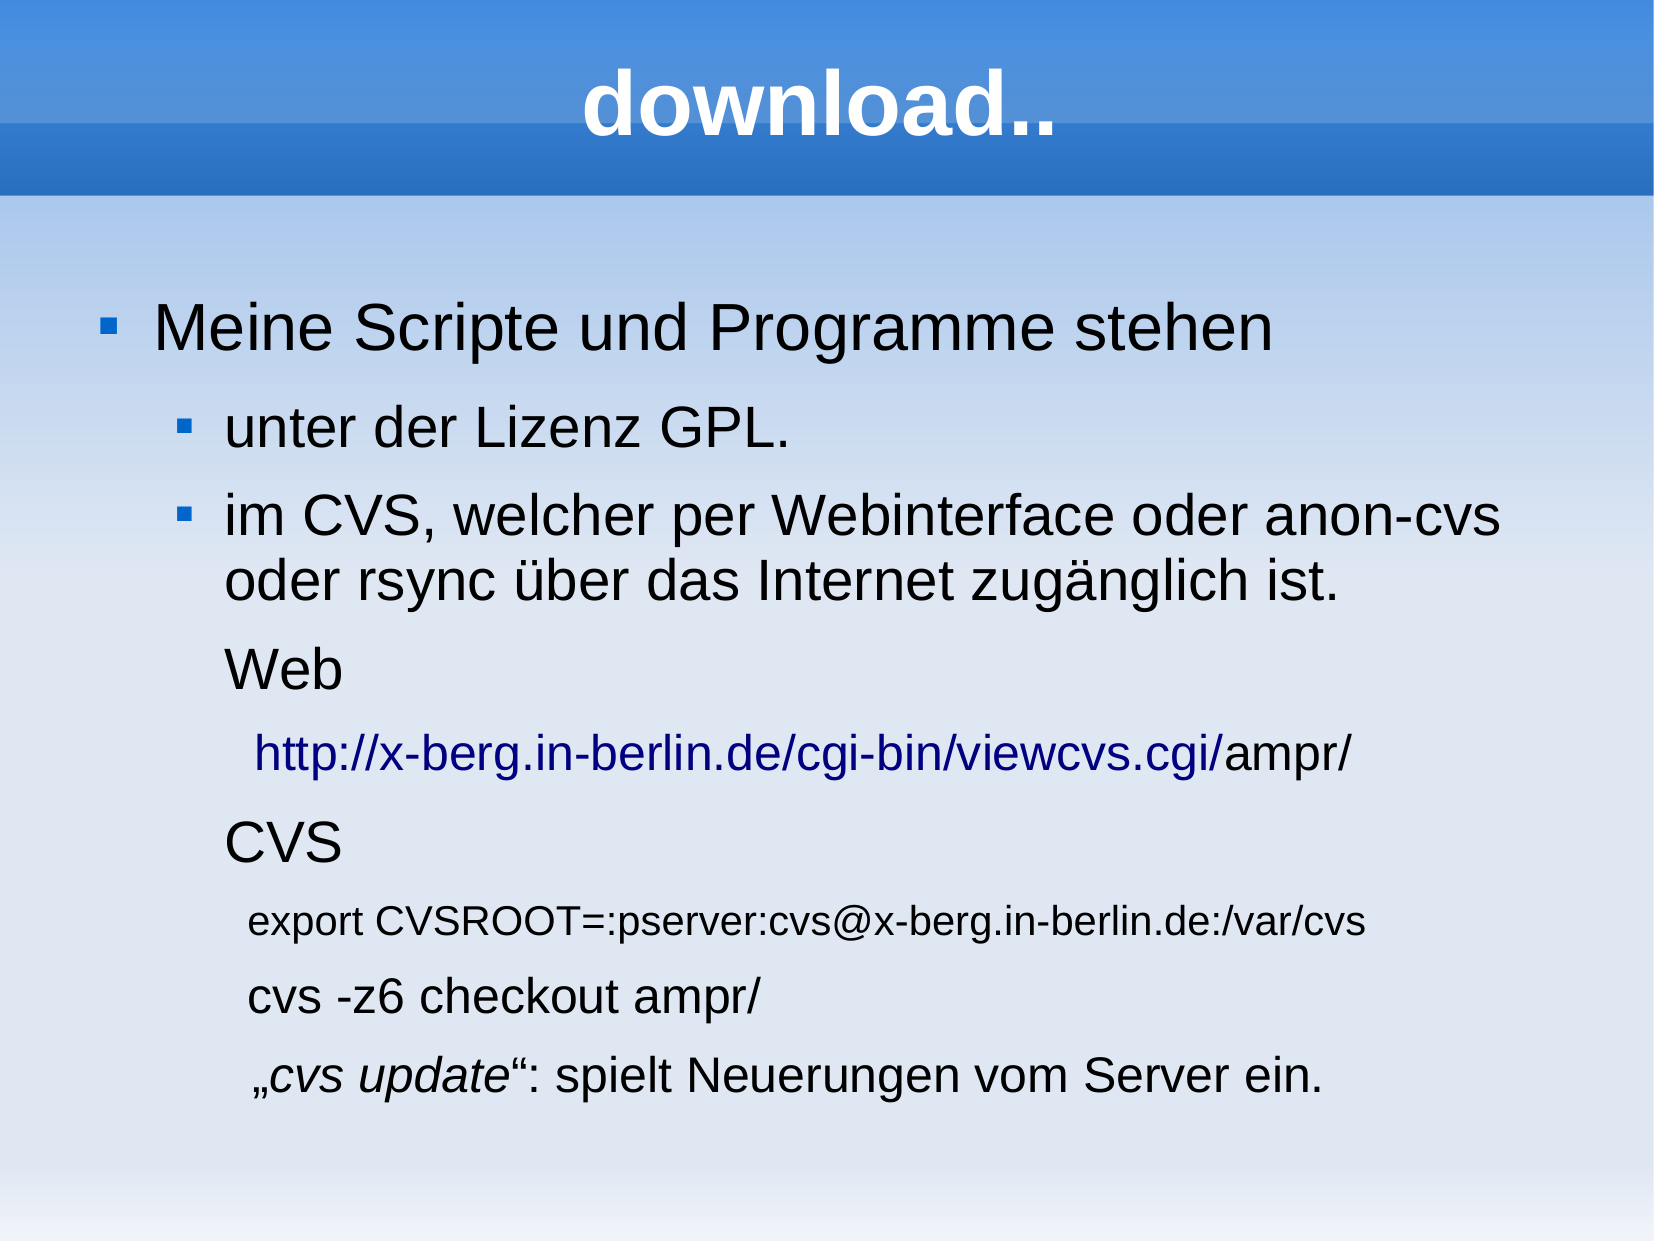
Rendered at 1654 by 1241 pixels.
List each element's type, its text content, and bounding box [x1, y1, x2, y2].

list Meine Scripte und Programme stehen unter der Lizenz GPL. im CVS, welcher per Webinterface oder anon-cvs oder rsync über das Internet zugänglich ist. Web http://x-berg.in-berlin.de/cgi-bin/viewcvs.cgi/ampr/ CVS export CVSROOT=:pserver:cvs@x-berg.in-berlin.de:/var/cvs cvs -z6 checkout ampr/ „cvs update“: spielt Neuerungen vom Server ein. [82, 290, 1571, 1192]
picture [0, 0, 1654, 1241]
title download.. [76, 7, 1565, 200]
